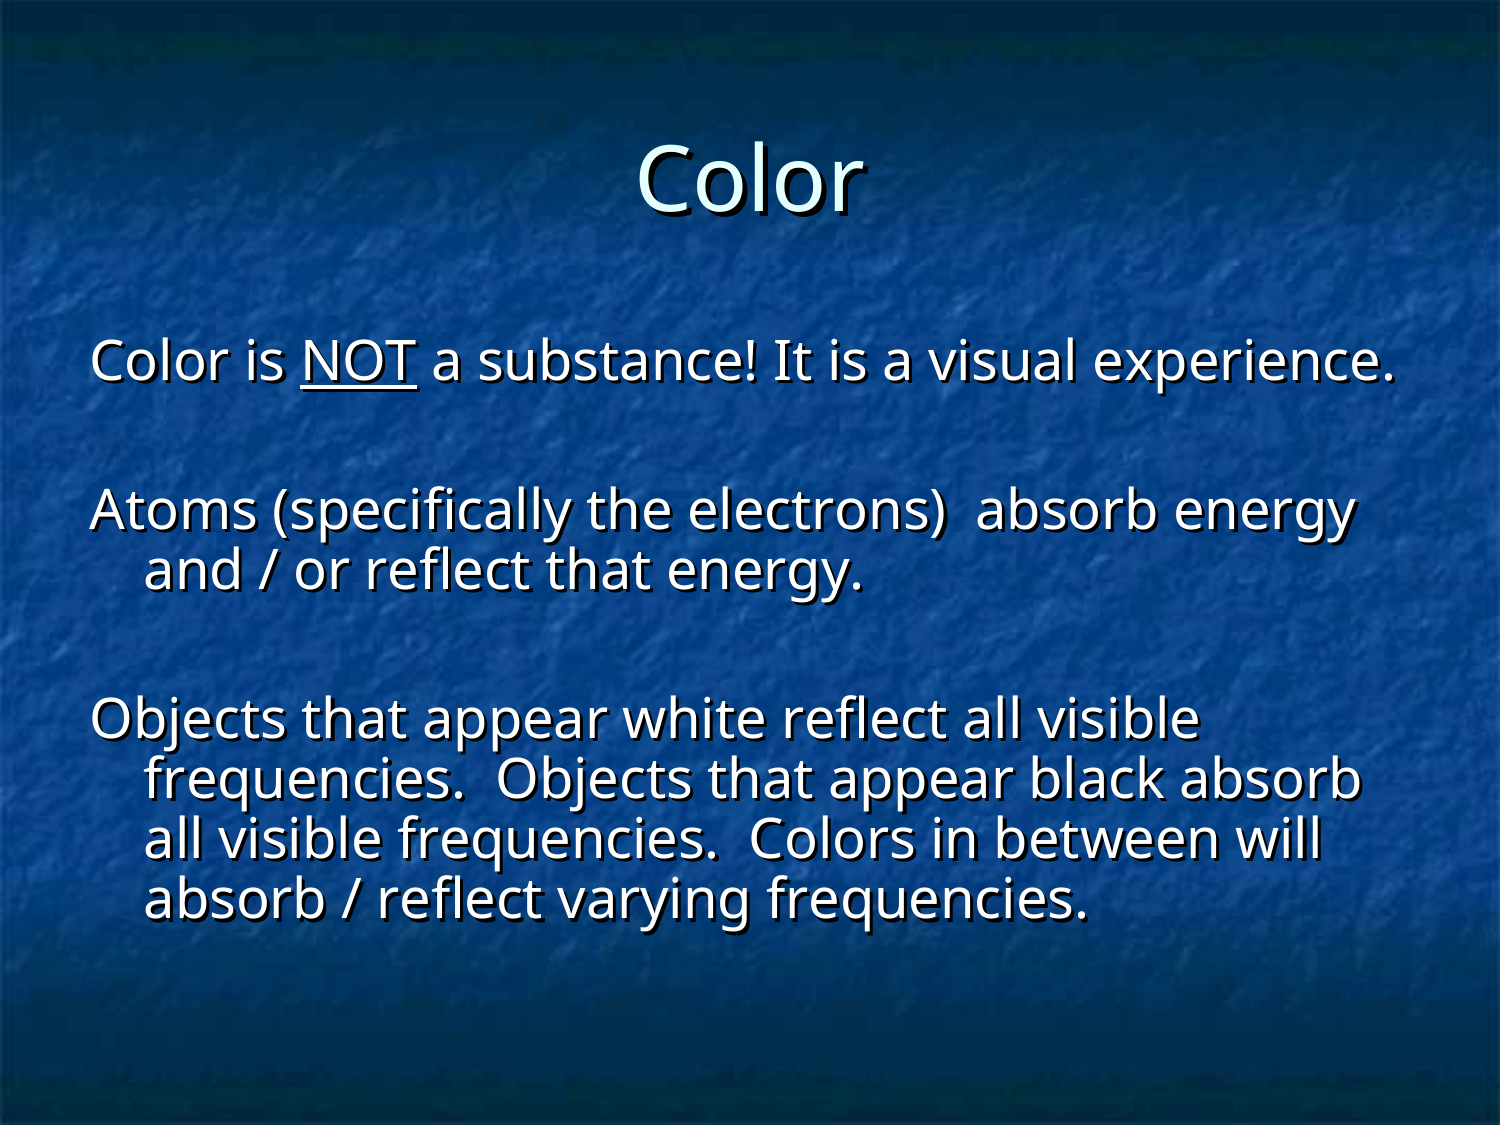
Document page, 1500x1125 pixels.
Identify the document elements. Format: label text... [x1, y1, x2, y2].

list Color is NOT a substance! It is a visual experience. Atoms (specifically the electrons) absorb energy and / or reflect that energy. Objects that appear white reflect all visible frequencies. Objects that appear black absorb all visible frequencies. Colors in between will absorb / reflect varying frequencies. [75, 324, 1426, 1000]
picture [0, 0, 1500, 1125]
title Color [75, 62, 1426, 288]
